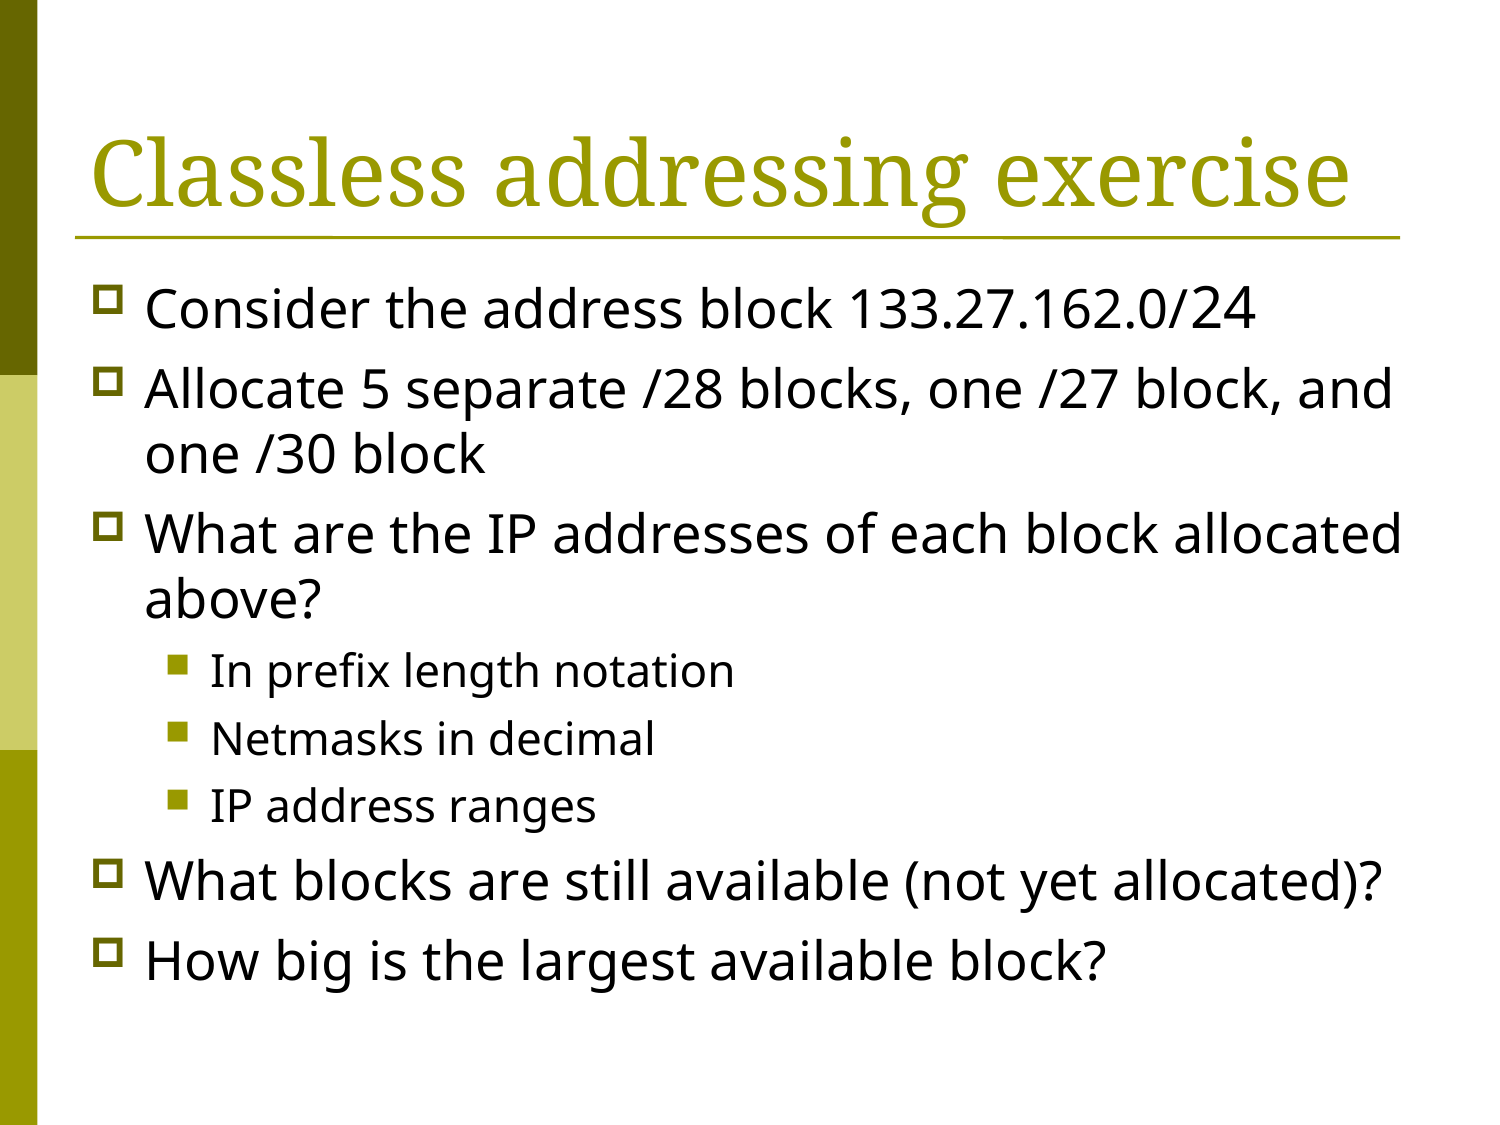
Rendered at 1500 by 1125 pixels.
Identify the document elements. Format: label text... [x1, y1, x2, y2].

list Consider the address block 133.27.162.0/24 Allocate 5 separate /28 blocks, one /27 block, and one /30 block What are the IP addresses of each block allocated above? In prefix length notation Netmasks in decimal IP address ranges What blocks are still available (not yet allocated)? How big is the largest available block? [75, 262, 1426, 1063]
title Classless addressing exercise [75, 0, 1426, 233]
